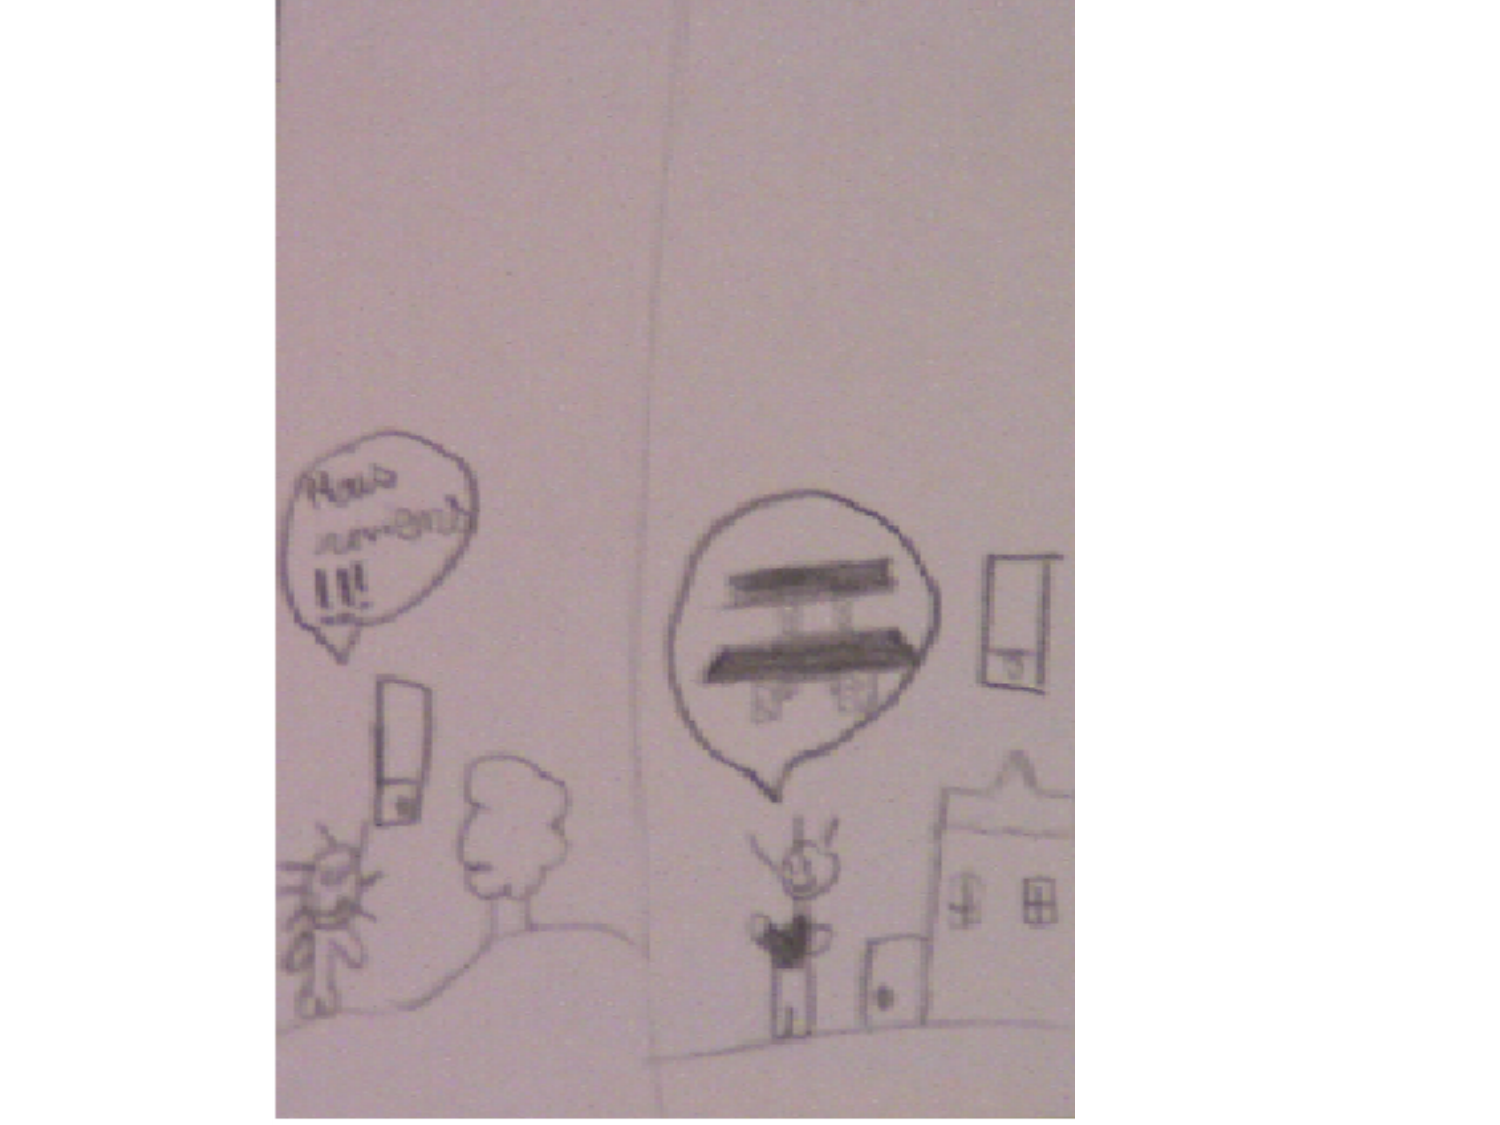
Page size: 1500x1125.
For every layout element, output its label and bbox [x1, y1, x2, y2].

picture [271, 0, 1075, 1125]
